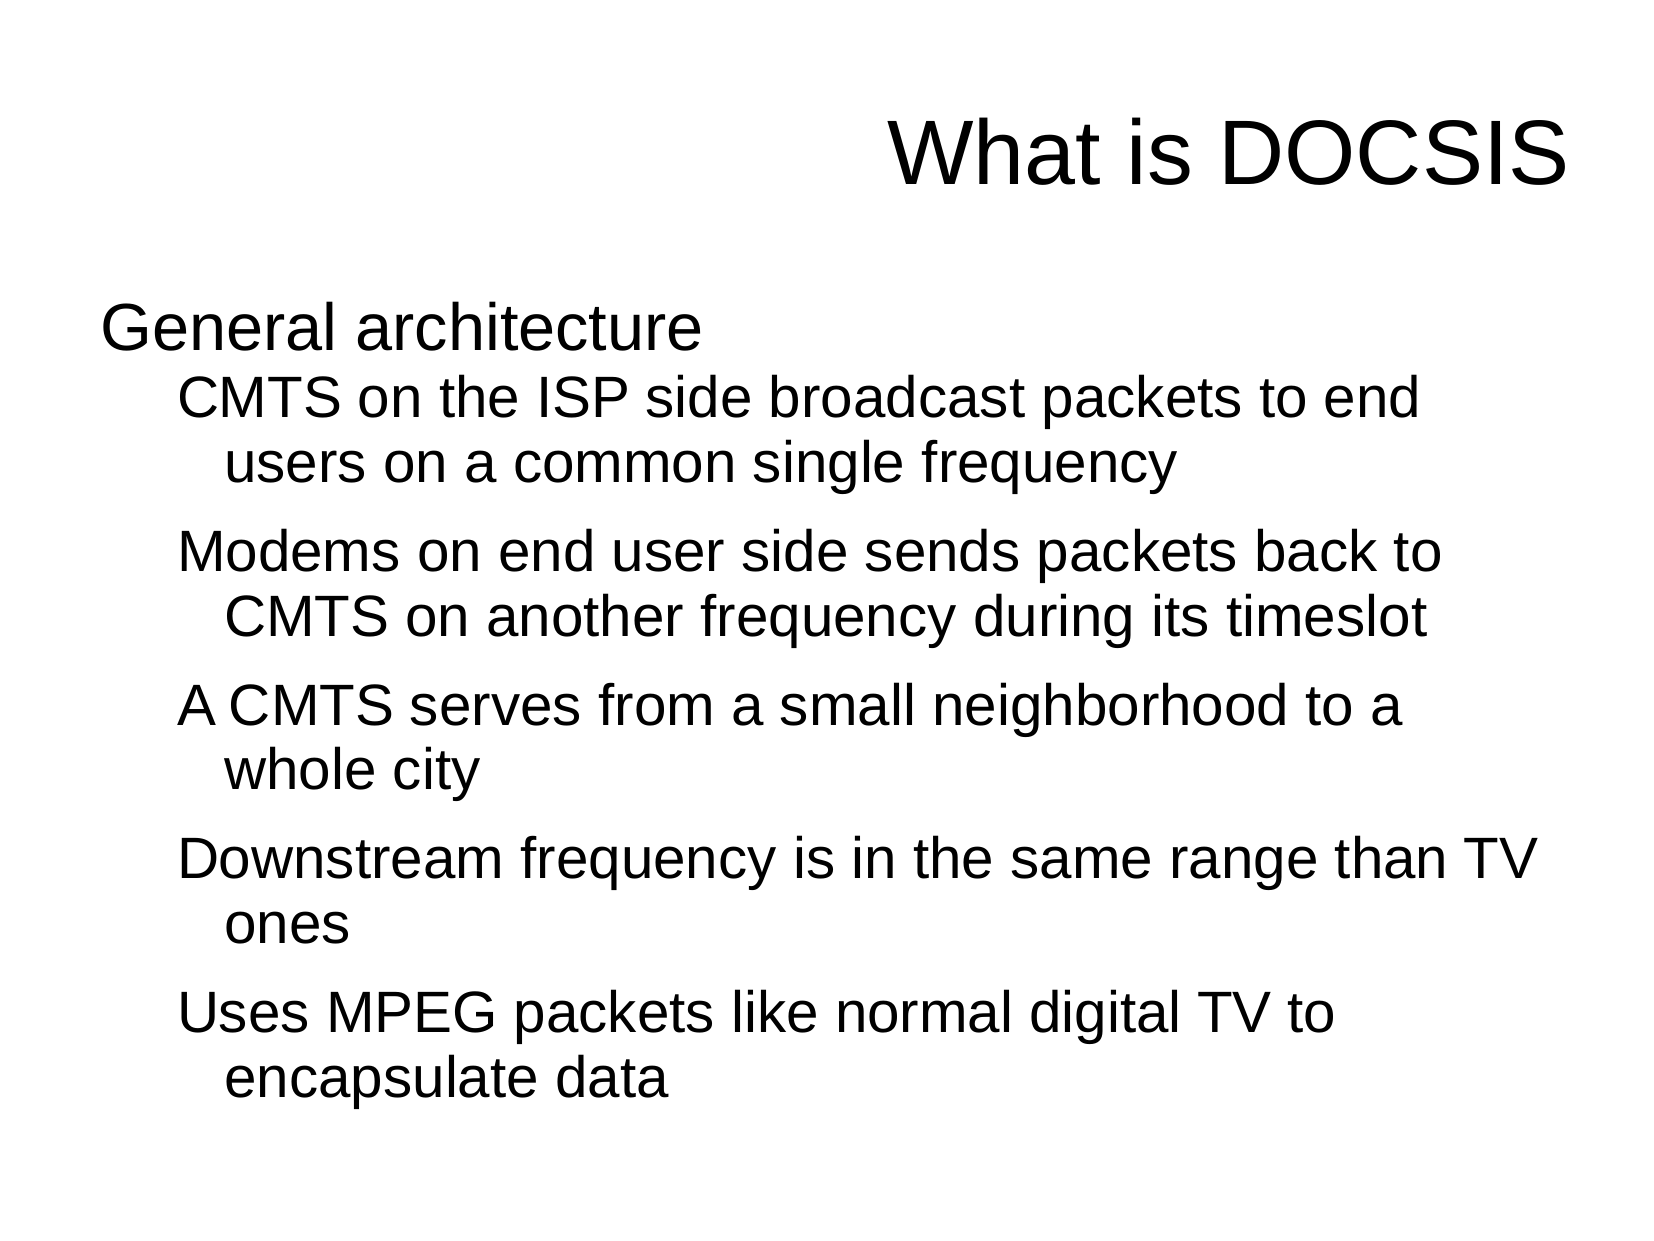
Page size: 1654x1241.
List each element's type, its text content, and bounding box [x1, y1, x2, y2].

title What is DOCSIS [82, 49, 1571, 257]
list General architecture CMTS on the ISP side broadcast packets to end users on a common single frequency Modems on end user side sends packets back to CMTS on another frequency during its timeslot A CMTS serves from a small neighborhood to a whole city Downstream frequency is in the same range than TV ones Uses MPEG packets like normal digital TV to encapsulate data [82, 290, 1571, 1110]
